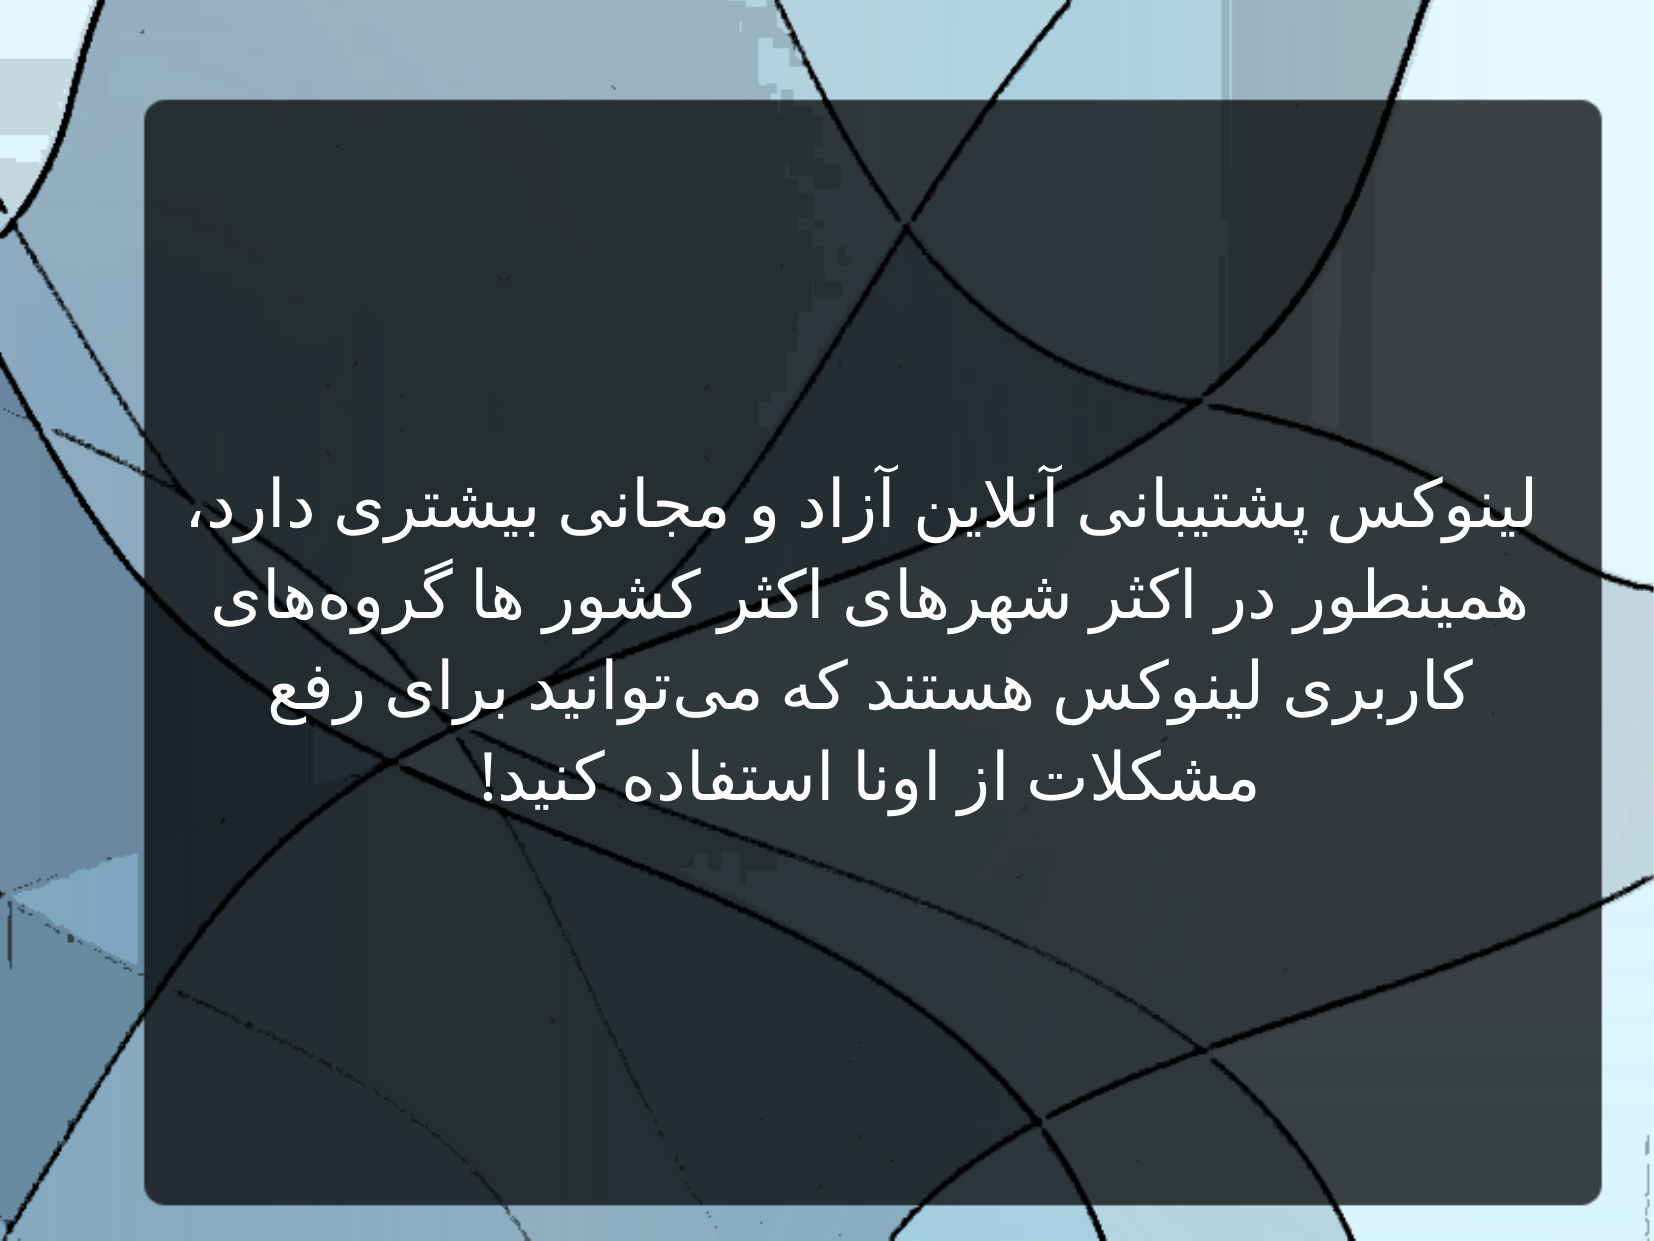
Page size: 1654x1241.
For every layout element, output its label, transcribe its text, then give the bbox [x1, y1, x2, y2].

picture [0, 0, 1654, 1241]
subtitle لینوکس پشتیبانی آنلاین آزاد و مجانی بیشتری دارد، همینطور در اکثر شهرهای اکثر کشور ها گروه‌های کاربری لینوکس هستند که می‌توانید برای رفع مشکلات از اونا استفاده کنید! [159, 115, 1583, 1161]
